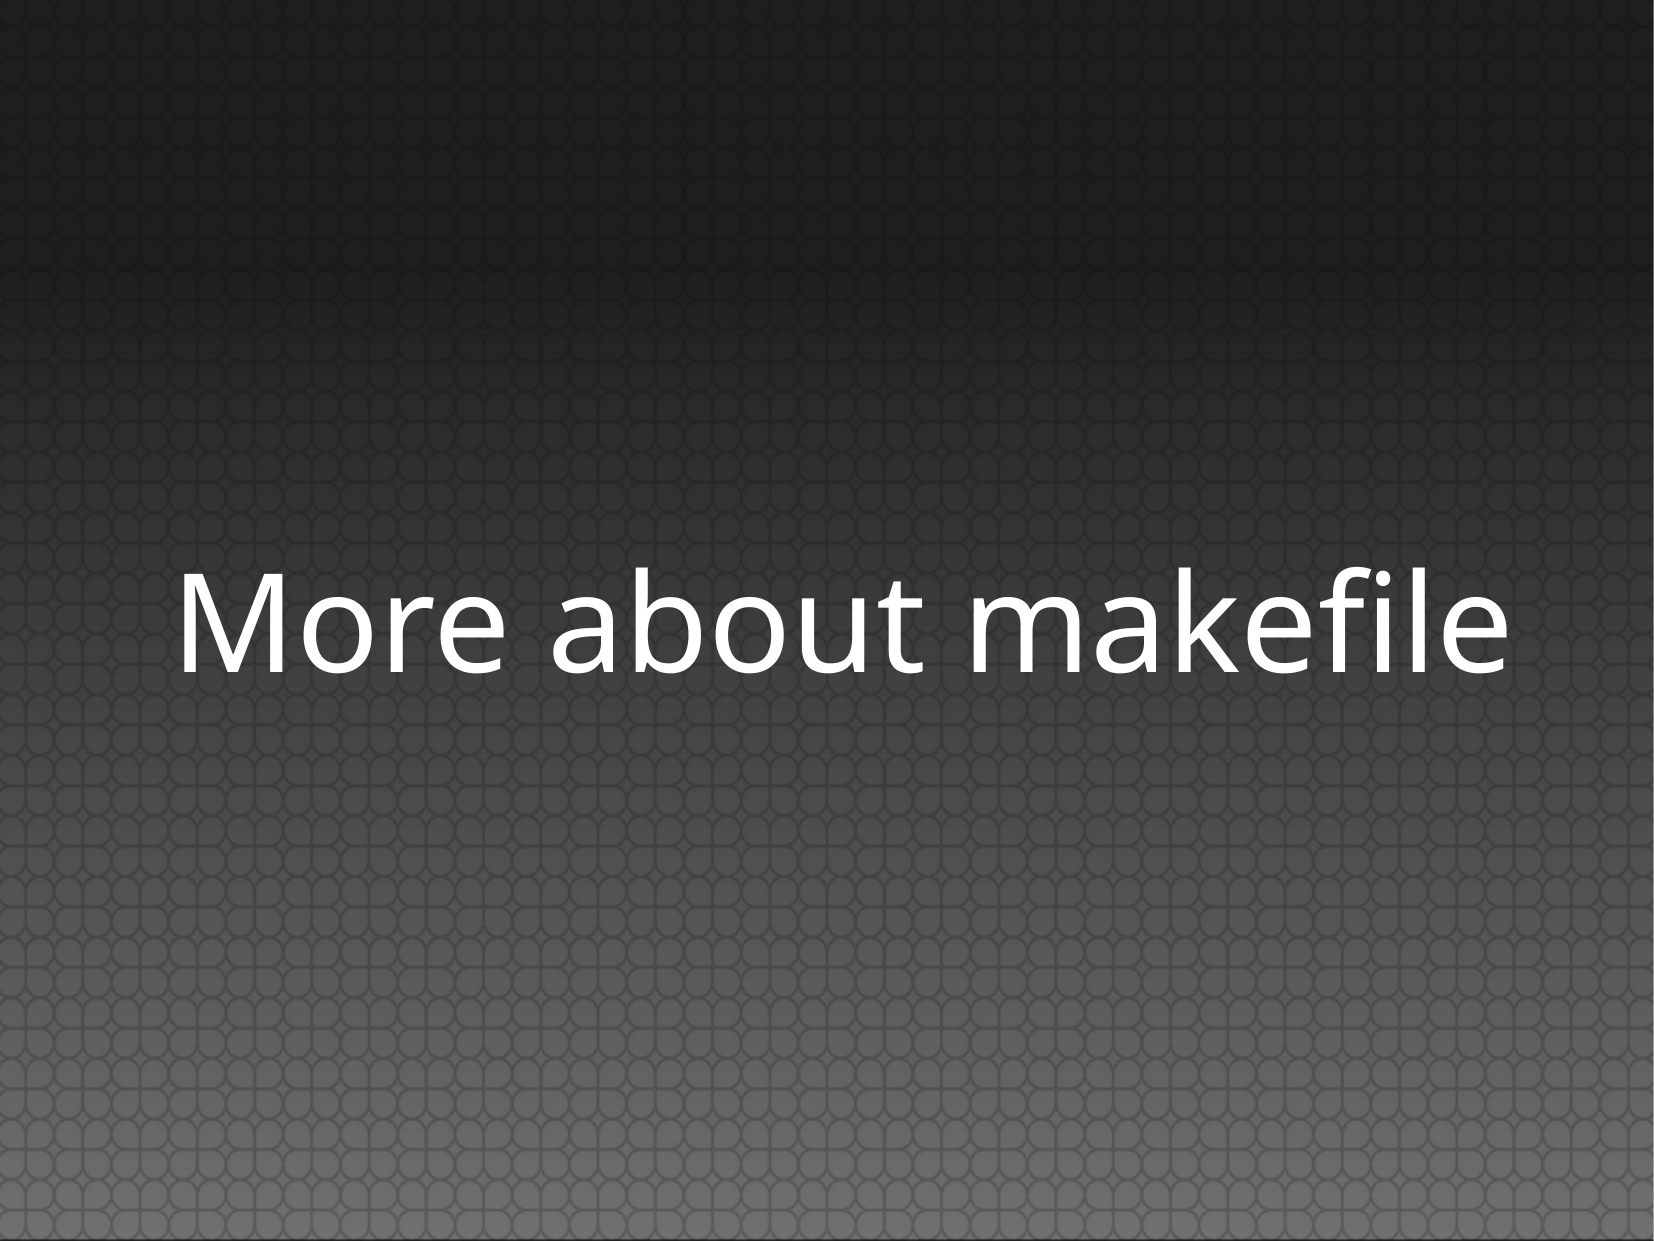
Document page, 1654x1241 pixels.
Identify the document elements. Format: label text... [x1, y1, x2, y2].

picture [0, 0, 1654, 1241]
title More about makefile [75, 415, 1564, 823]
